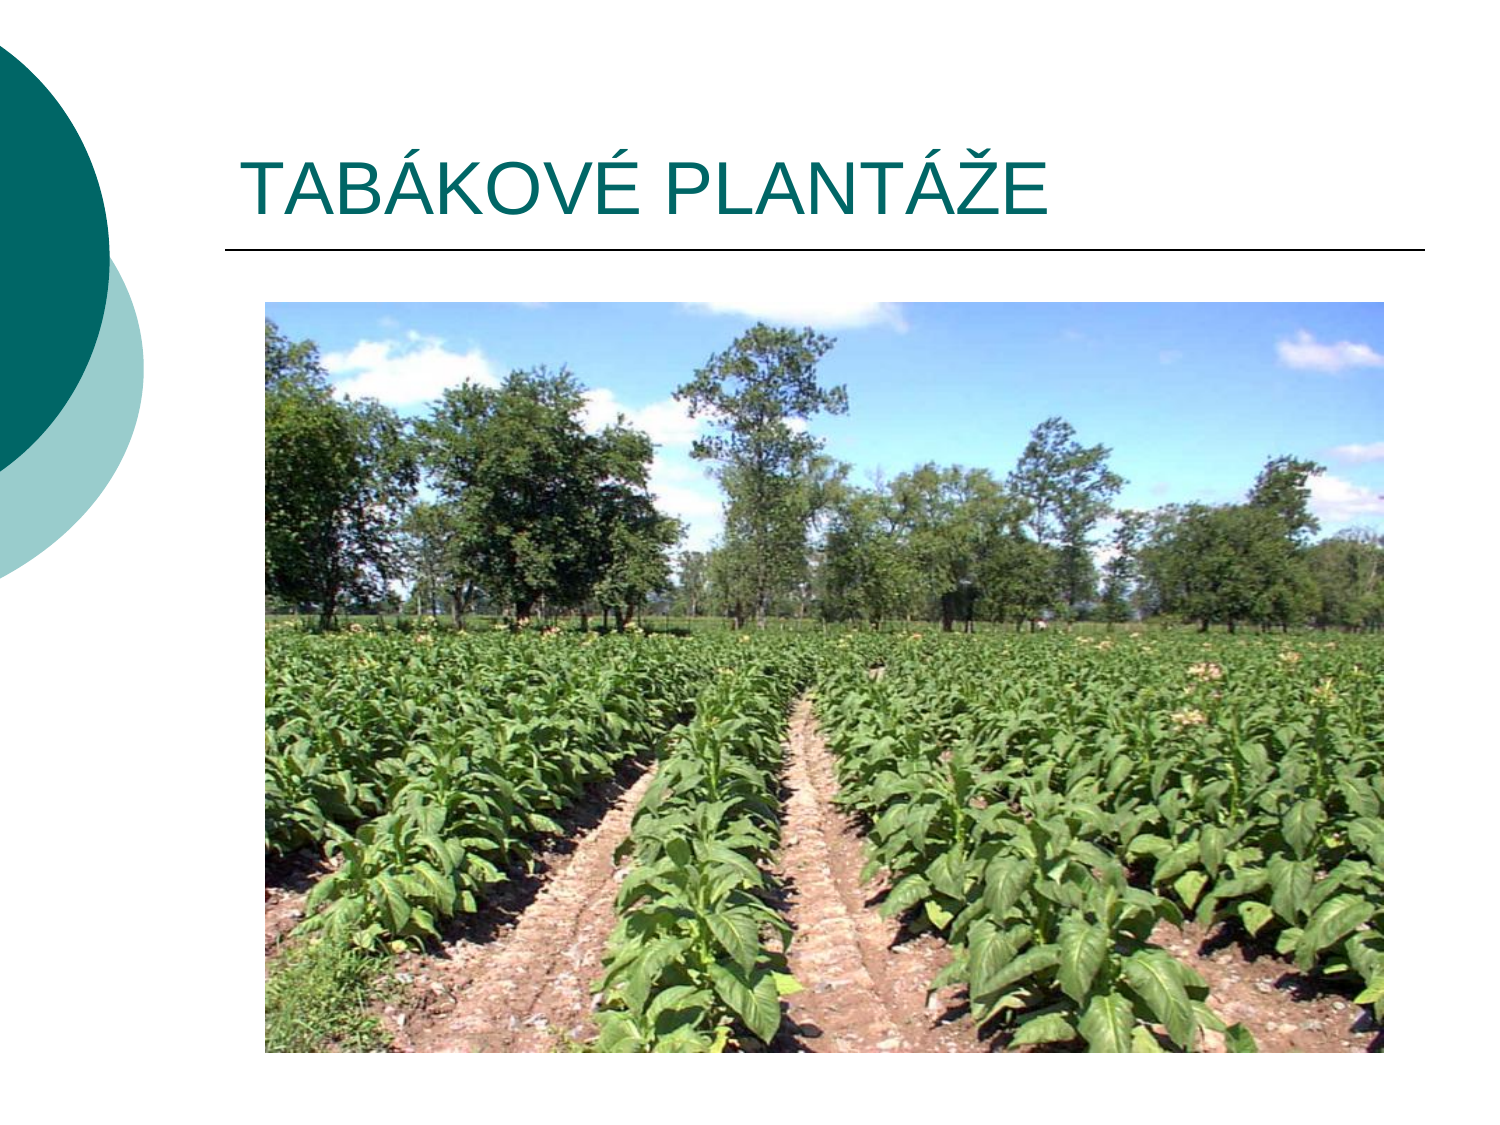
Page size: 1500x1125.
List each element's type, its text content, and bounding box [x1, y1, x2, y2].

picture [265, 302, 1384, 1053]
title TABÁKOVÉ PLANTÁŽE [224, 49, 1425, 237]
